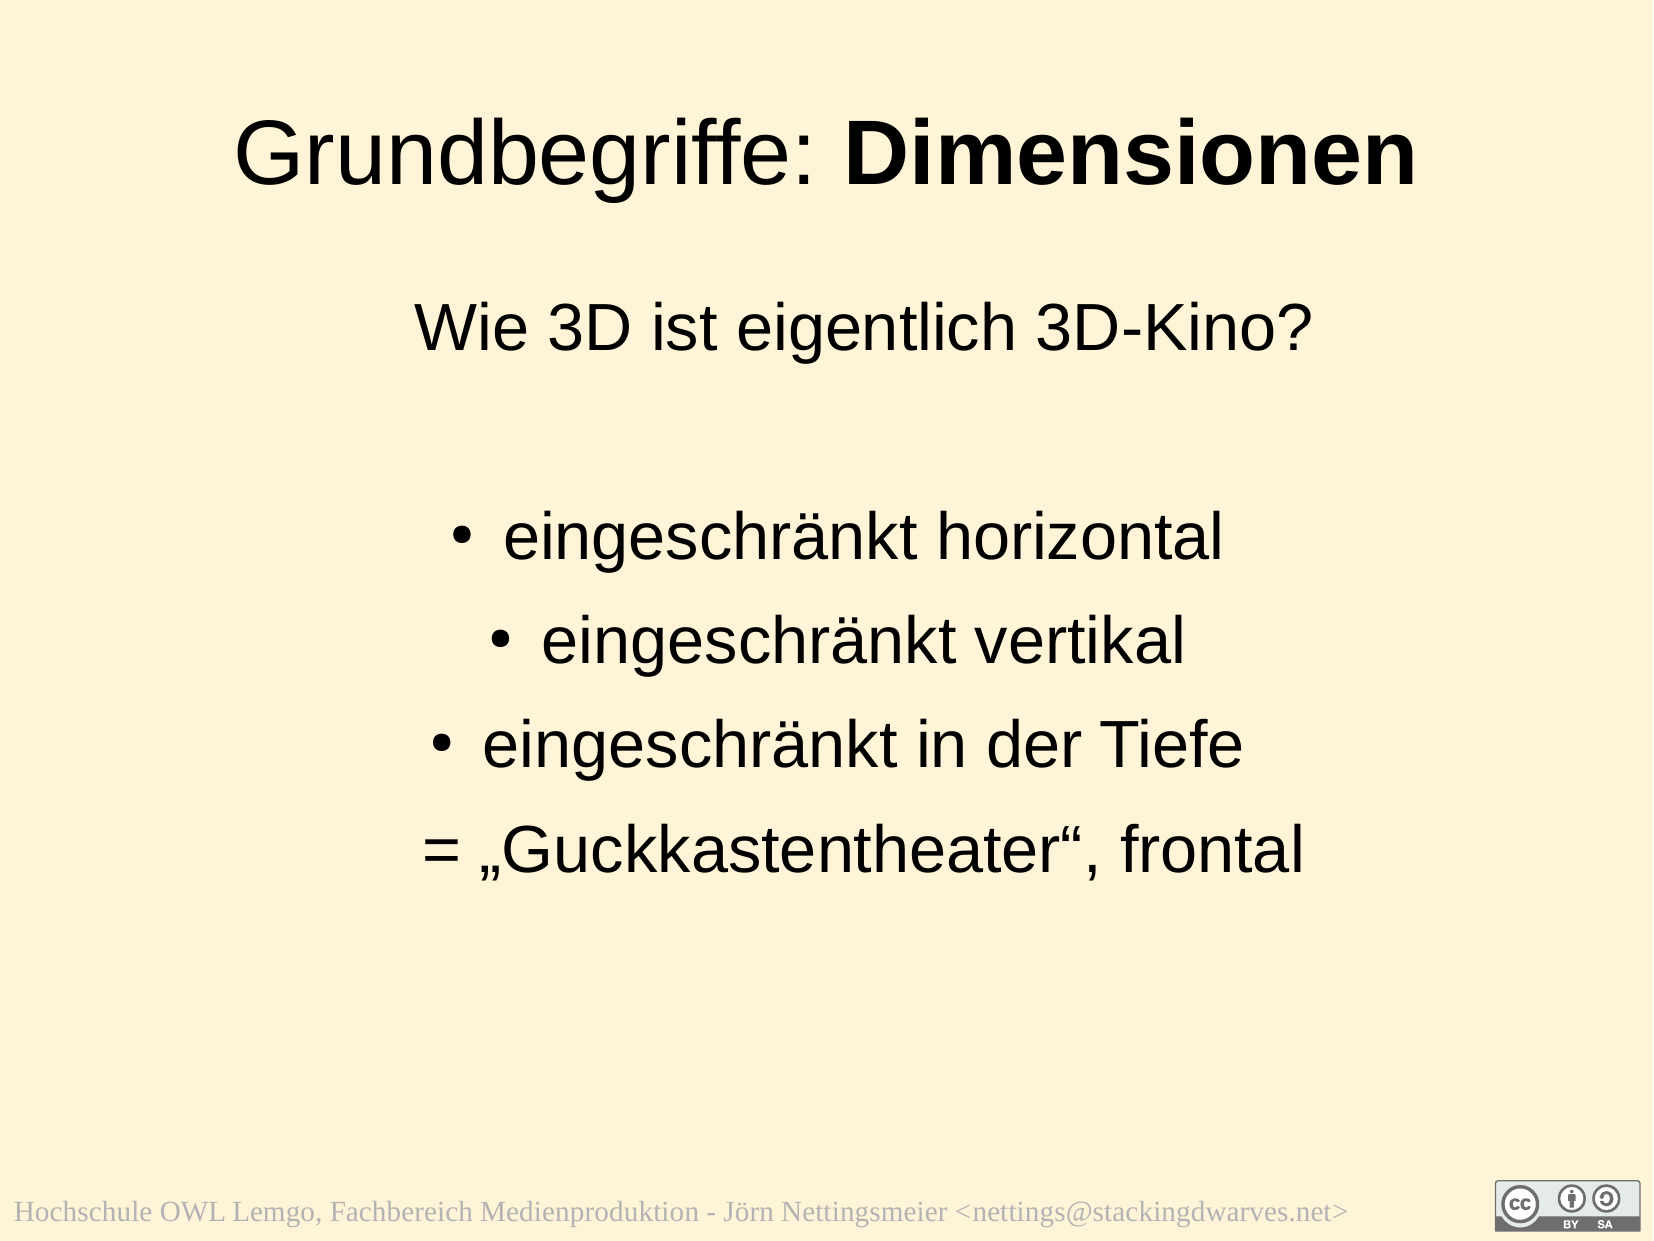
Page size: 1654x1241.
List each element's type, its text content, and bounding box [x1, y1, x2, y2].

list Wie 3D ist eigentlich 3D-Kino? eingeschränkt horizontal eingeschränkt vertikal eingeschränkt in der Tiefe = „Guckkastentheater“, frontal [82, 290, 1576, 1201]
title Grundbegriffe: Dimensionen [82, 49, 1571, 257]
